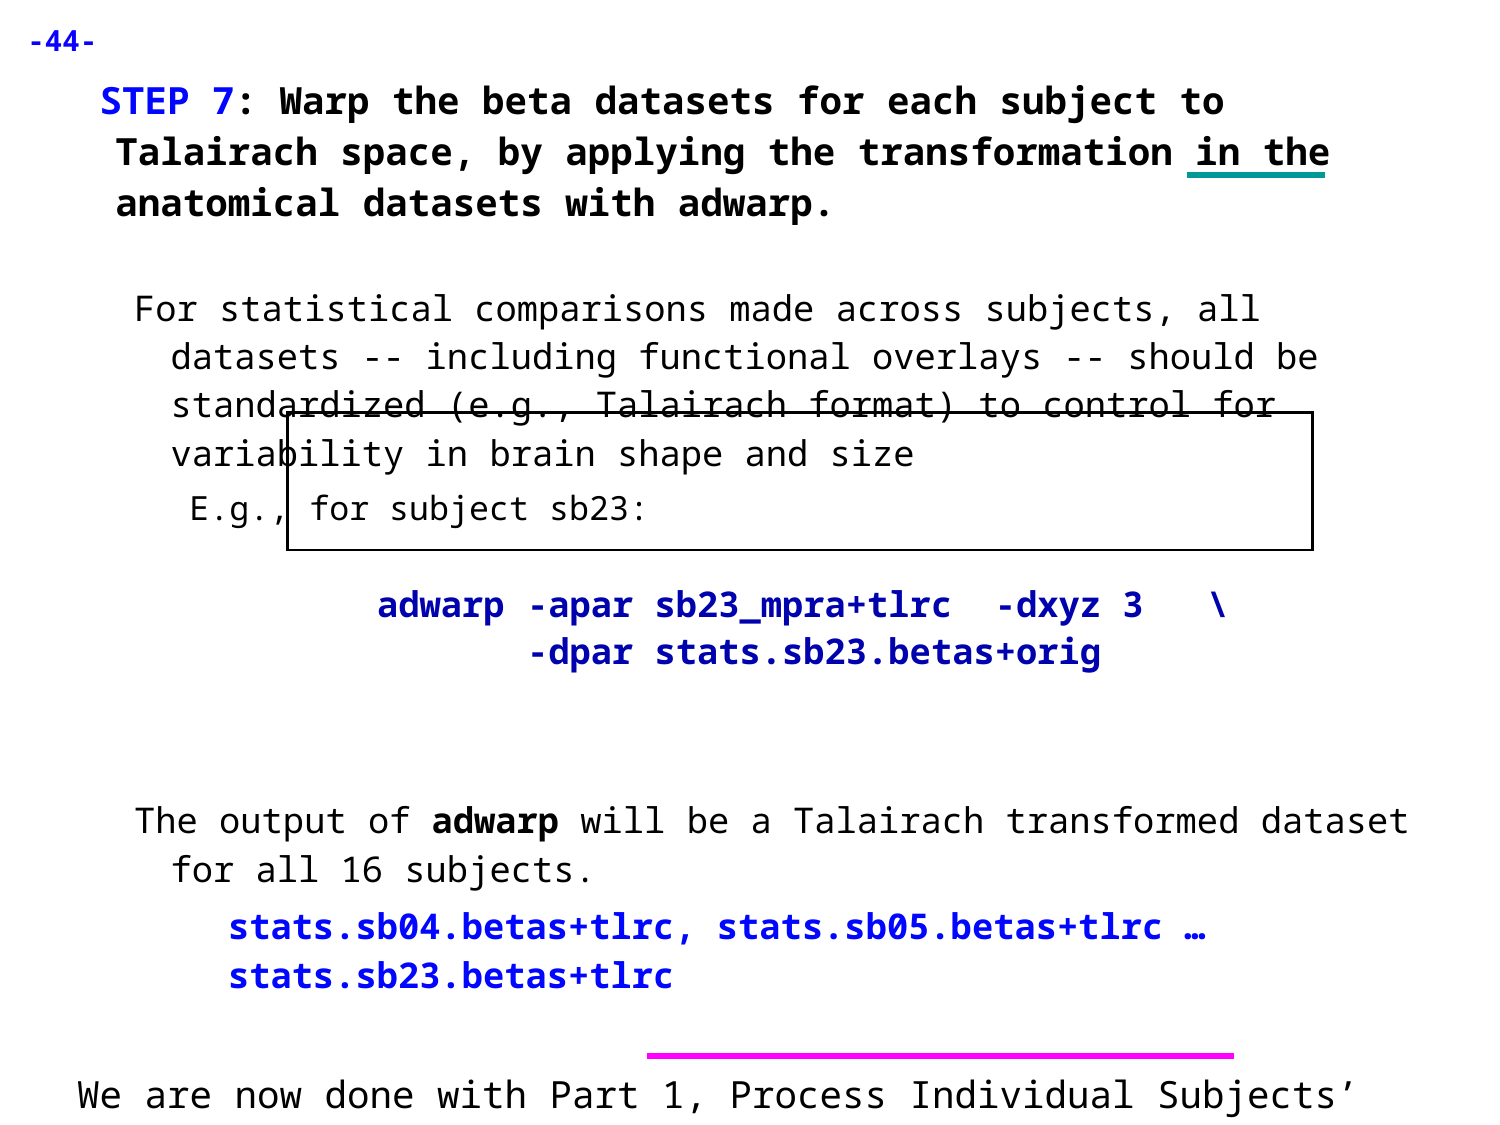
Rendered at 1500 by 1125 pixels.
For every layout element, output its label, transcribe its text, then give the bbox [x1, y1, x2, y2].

list STEP 7: Warp the beta datasets for each subject to Talairach space, by applying the transformation in the anatomical datasets with adwarp. For statistical comparisons made across subjects, all datasets -- including functional overlays -- should be standardized (e.g., Talairach format) to control for variability in brain shape and size E.g., for subject sb23: adwarp -apar sb23_mpra+tlrc -dxyz 3 \ -dpar stats.sb23.betas+orig The output of adwarp will be a Talairach transformed dataset for all 16 subjects. stats.sb04.betas+tlrc, stats.sb05.betas+tlrc … stats.sb23.betas+tlrc We are now done with Part 1, Process Individual Subjects’ Data, for Subject sb23 go back and follow the same steps for remaining subjects We can now move on to Part 2, RUN GROUP ANALYSIS (ANOVA) [62, 66, 1463, 1123]
